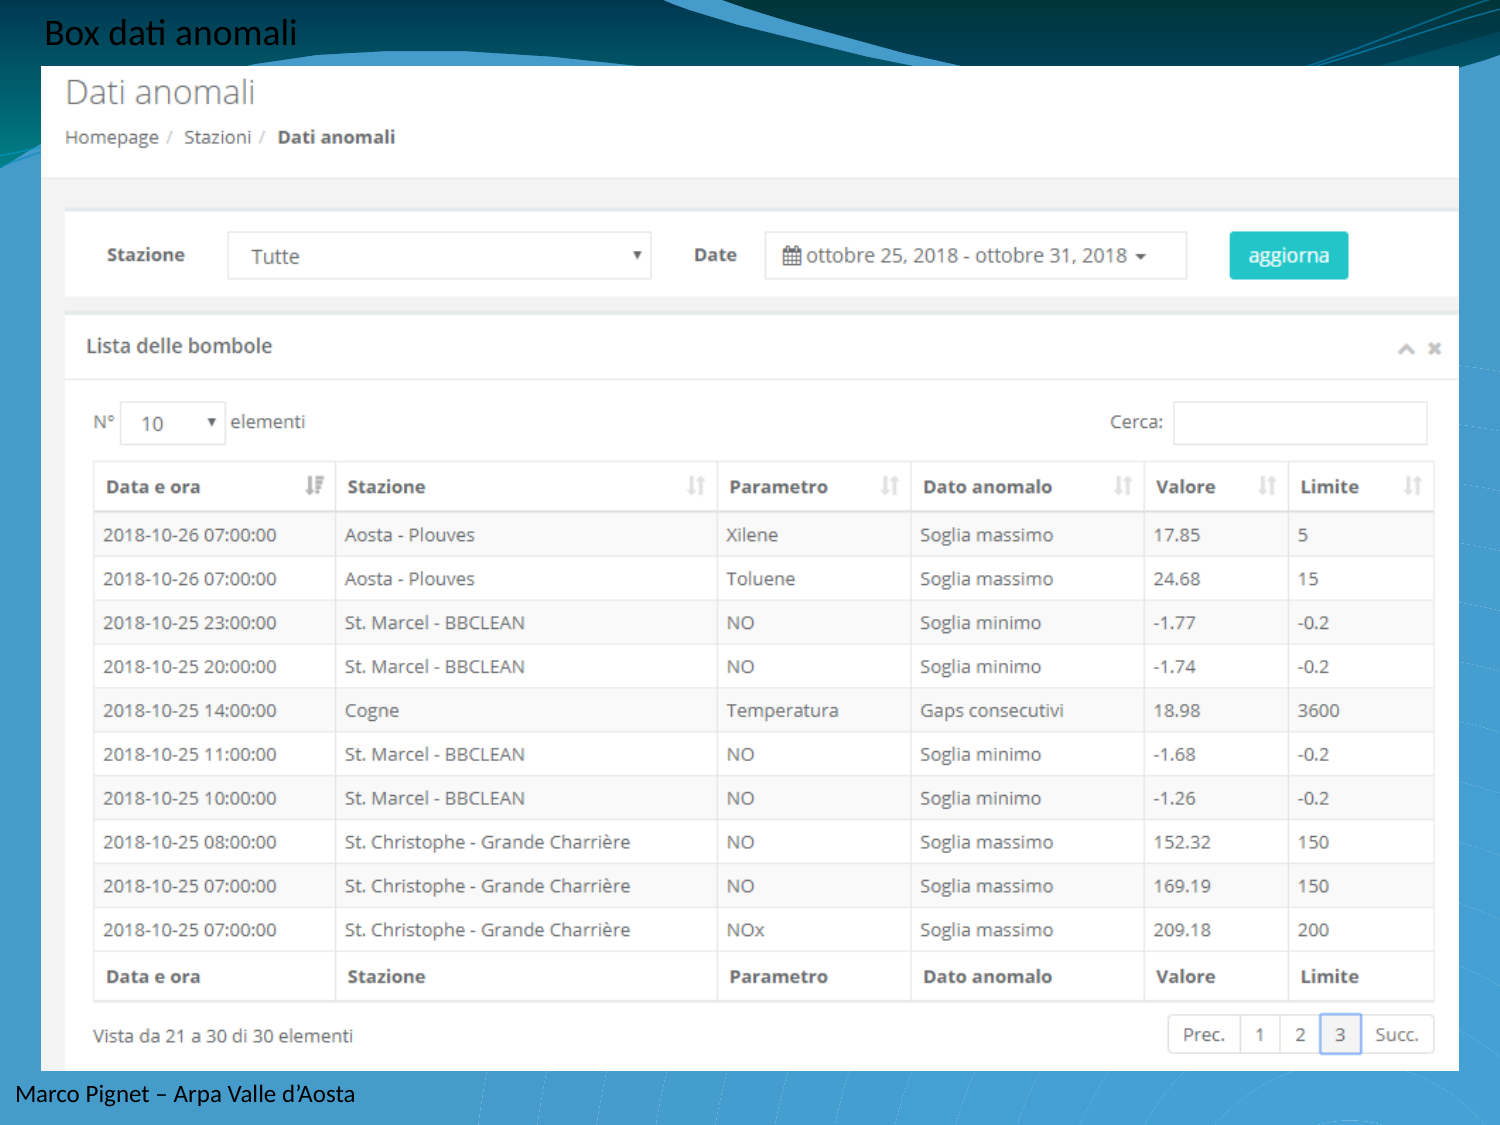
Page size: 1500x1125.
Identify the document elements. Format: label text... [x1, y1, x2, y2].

text_box Box dati anomali [29, 0, 940, 61]
text_box Marco Pignet – Arpa Valle d’Aosta [0, 1070, 703, 1116]
picture [41, 66, 1459, 1071]
